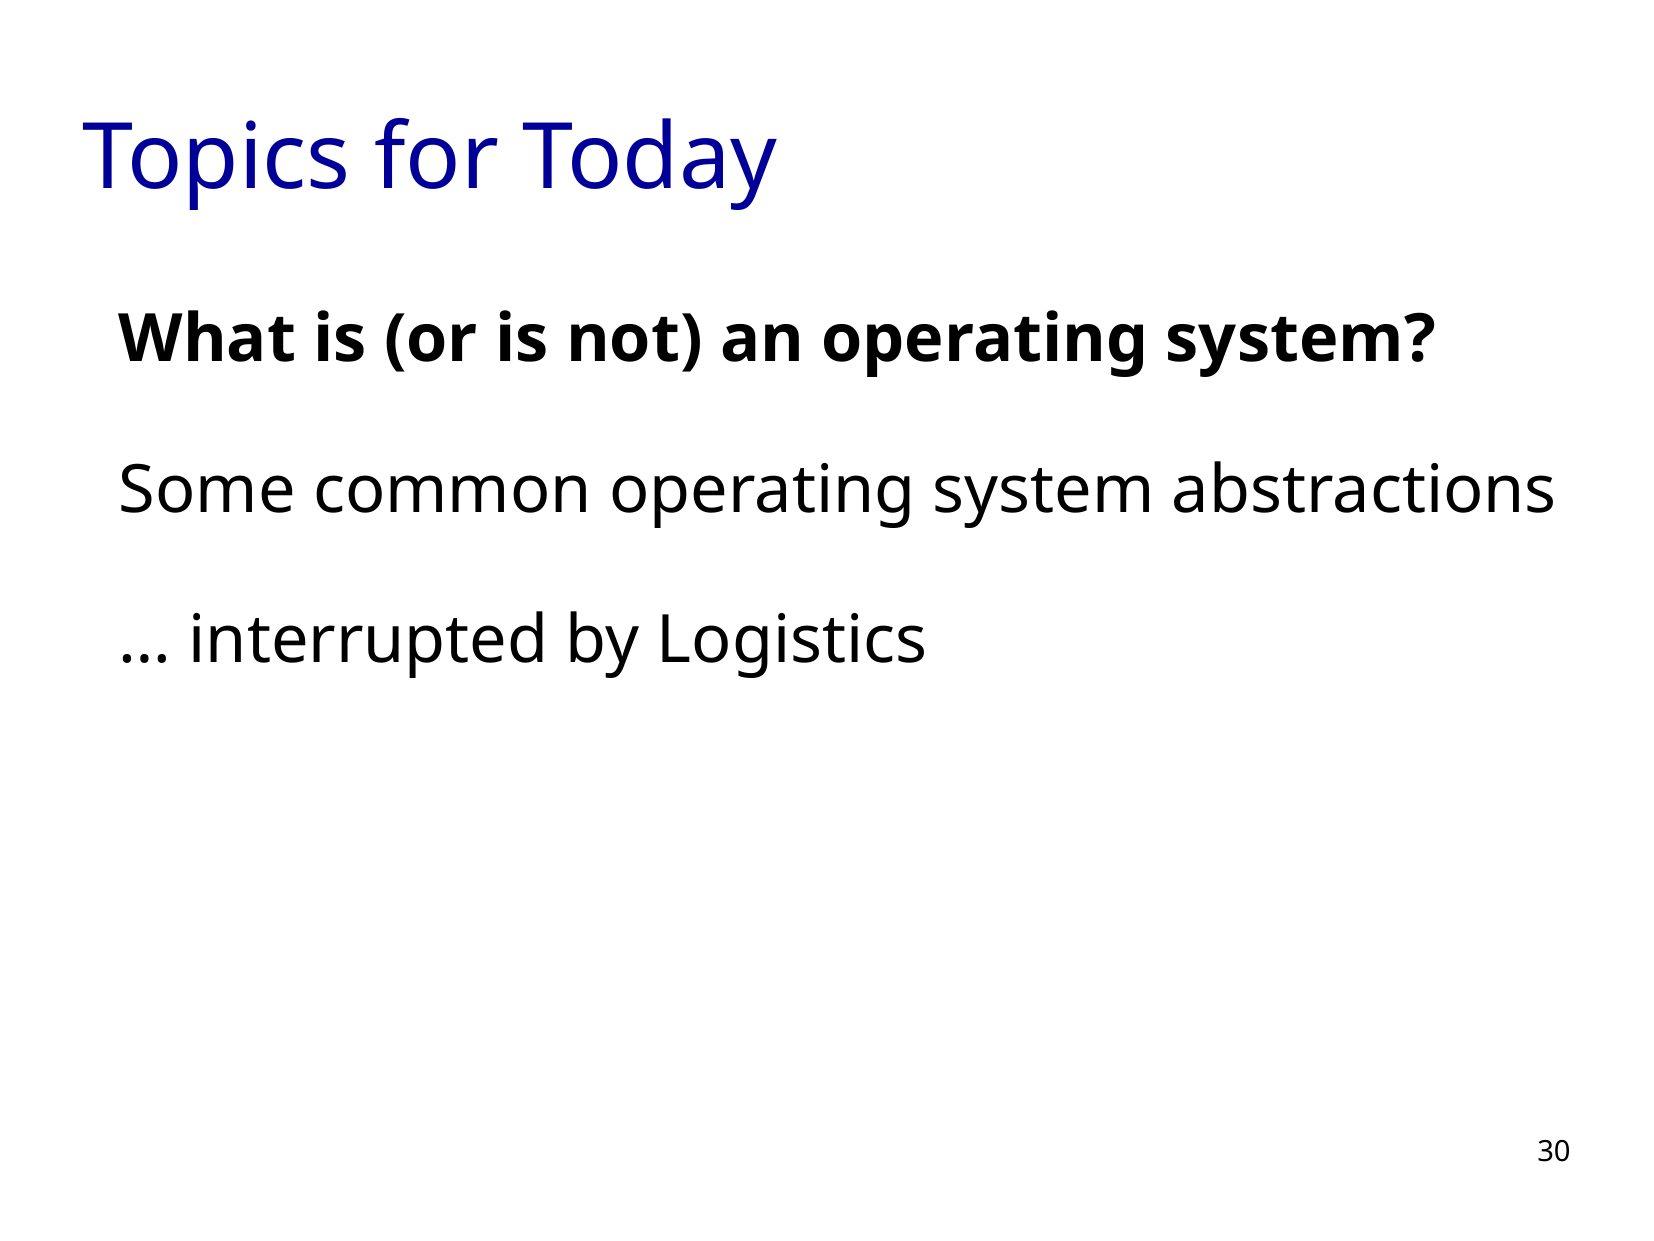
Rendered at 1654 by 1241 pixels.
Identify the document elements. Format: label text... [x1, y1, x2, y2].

title Topics for Today [82, 49, 1571, 257]
list What is (or is not) an operating system? Some common operating system abstractions … interrupted by Logistics [82, 290, 1571, 1010]
